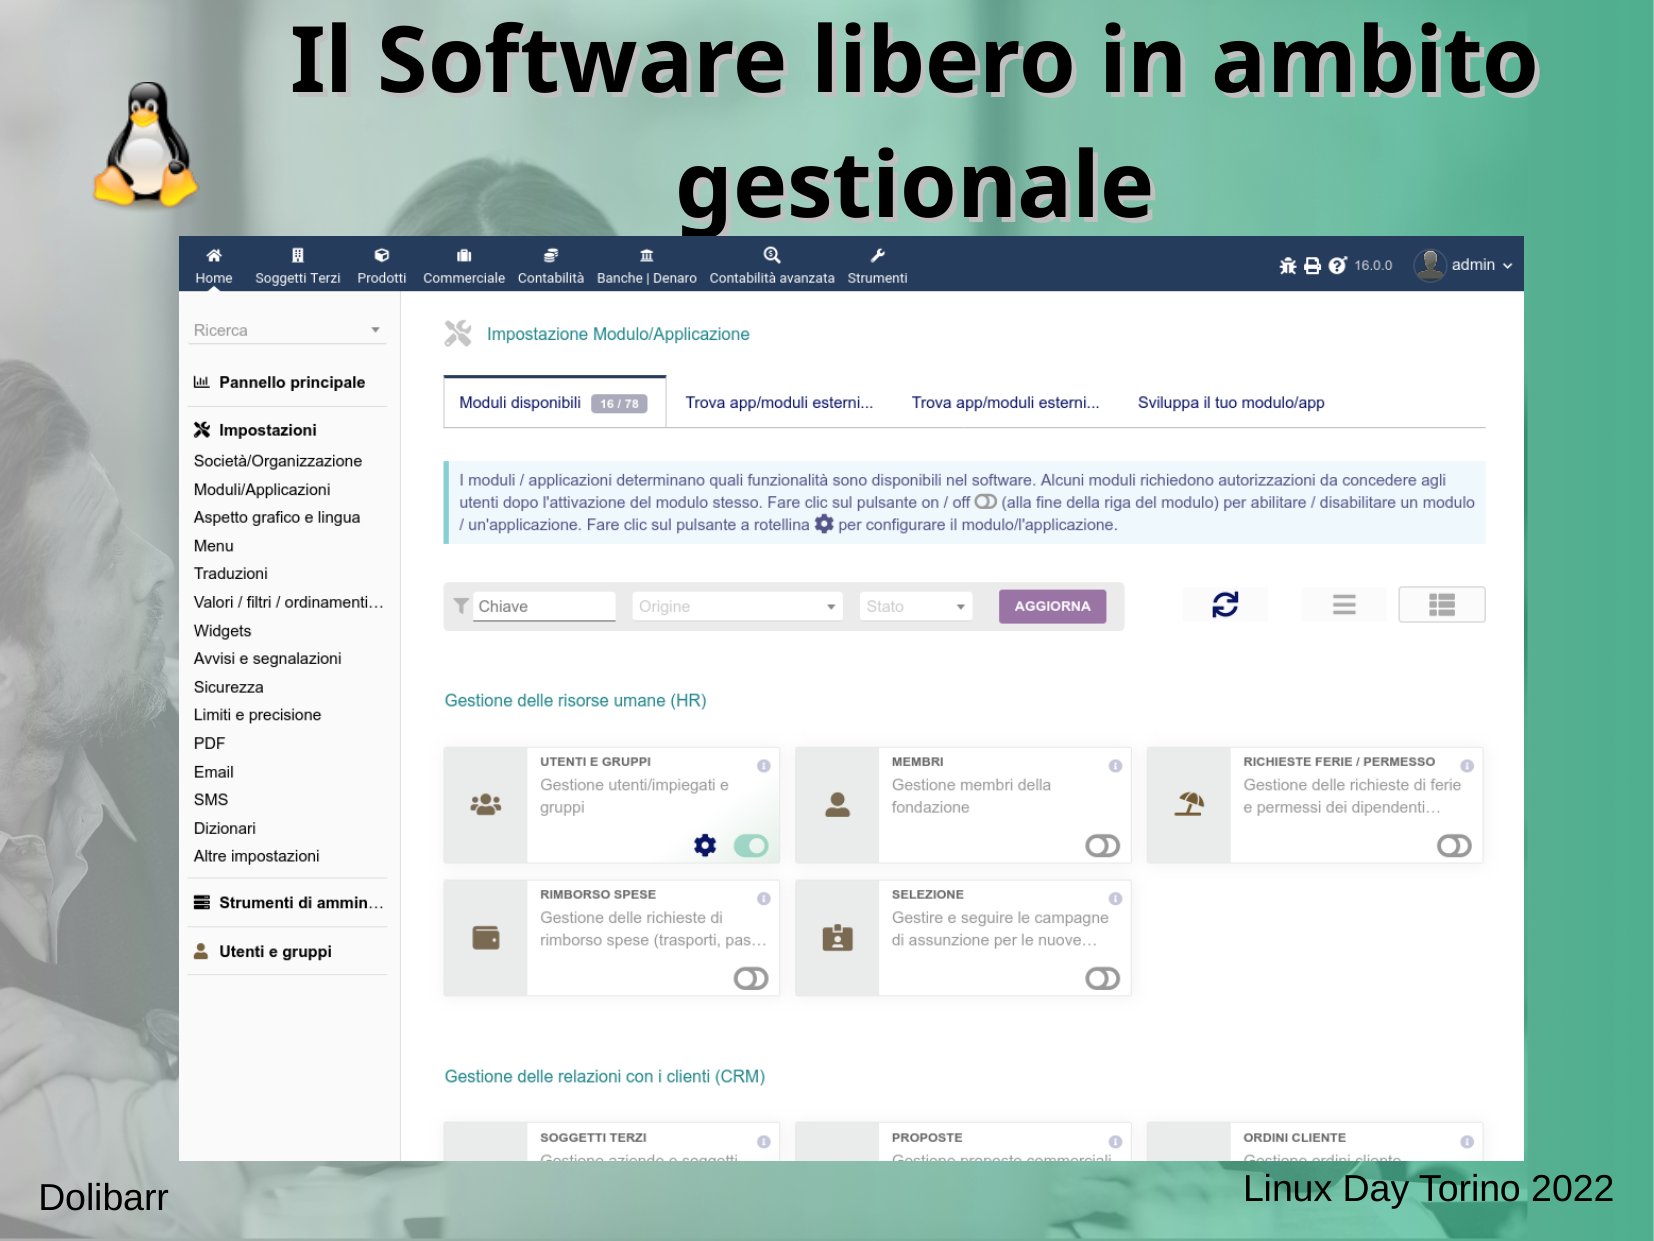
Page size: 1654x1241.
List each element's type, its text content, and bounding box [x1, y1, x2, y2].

table_cell [130, 702, 179, 766]
table_cell [130, 766, 179, 830]
title Il Software libero in ambito gestionale [259, 17, 1571, 222]
picture [0, 0, 1654, 1241]
text_box Linux Day Torino 2022 [1228, 1159, 1630, 1217]
table_cell [130, 638, 179, 702]
table_cell [130, 510, 179, 574]
text_box Dolibarr [23, 1169, 185, 1227]
table_header [130, 410, 179, 510]
table_cell [130, 574, 179, 638]
